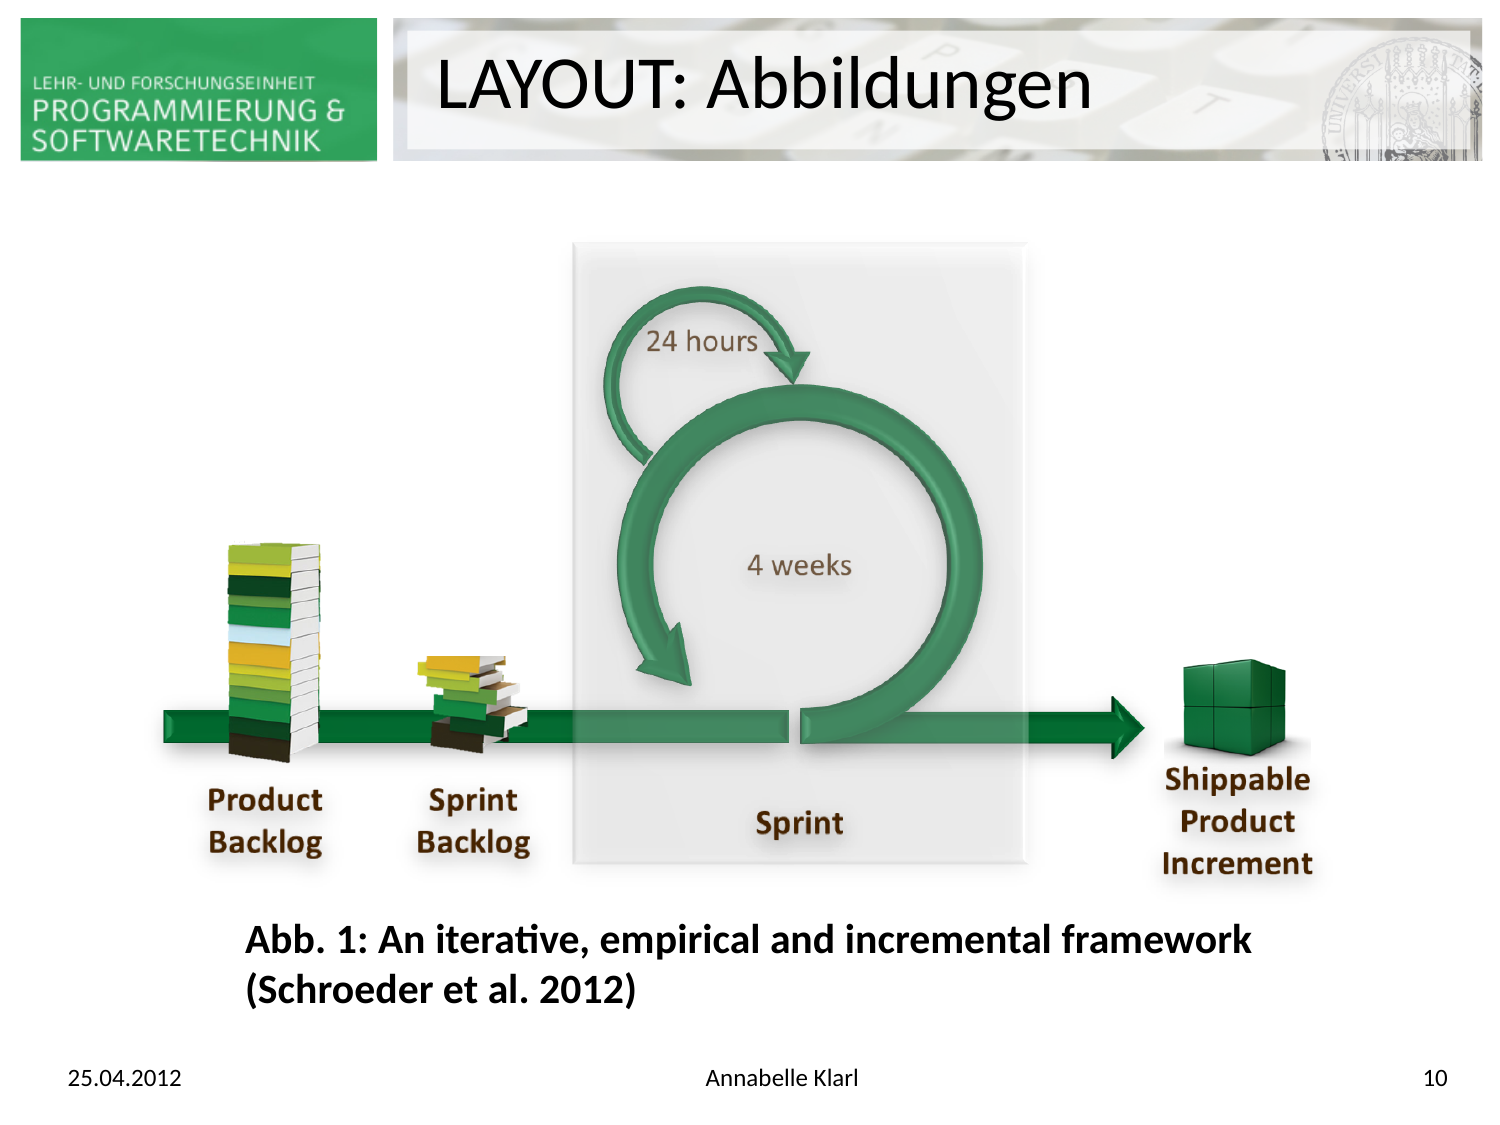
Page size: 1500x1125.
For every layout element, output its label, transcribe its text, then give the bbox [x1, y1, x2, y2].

text_box Abb. 1: An iterative, empirical and incremental framework (Schroeder et al. 2012) [230, 904, 1353, 1047]
picture [20, 18, 240, 162]
picture [135, 221, 1365, 941]
title LAYOUT: Abbildungen [407, 30, 1471, 150]
